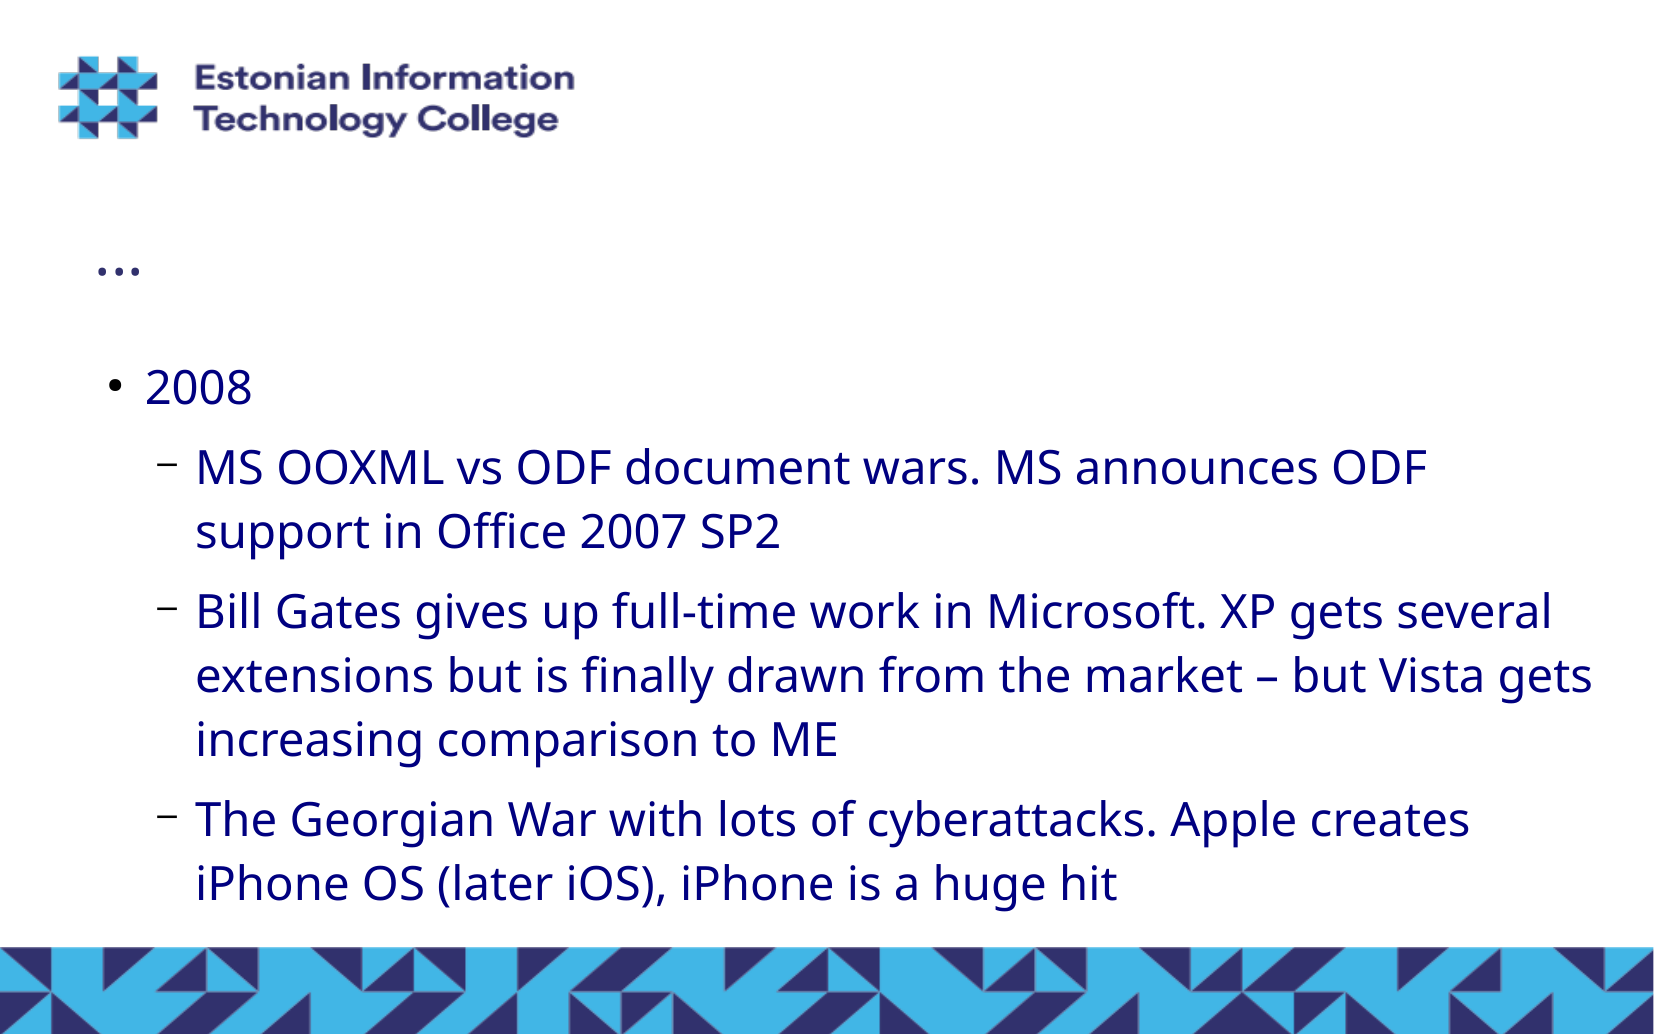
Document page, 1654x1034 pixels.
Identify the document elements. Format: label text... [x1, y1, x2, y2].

list 2008 MS OOXML vs ODF document wars. MS announces ODF support in Office 2007 SP2 Bill Gates gives up full-time work in Microsoft. XP gets several extensions but is finally drawn from the market – but Vista gets increasing comparison to ME The Georgian War with lots of cyberattacks. Apple creates iPhone OS (later iOS), iPhone is a huge hit [94, 354, 1607, 922]
title ... [94, 165, 1231, 338]
